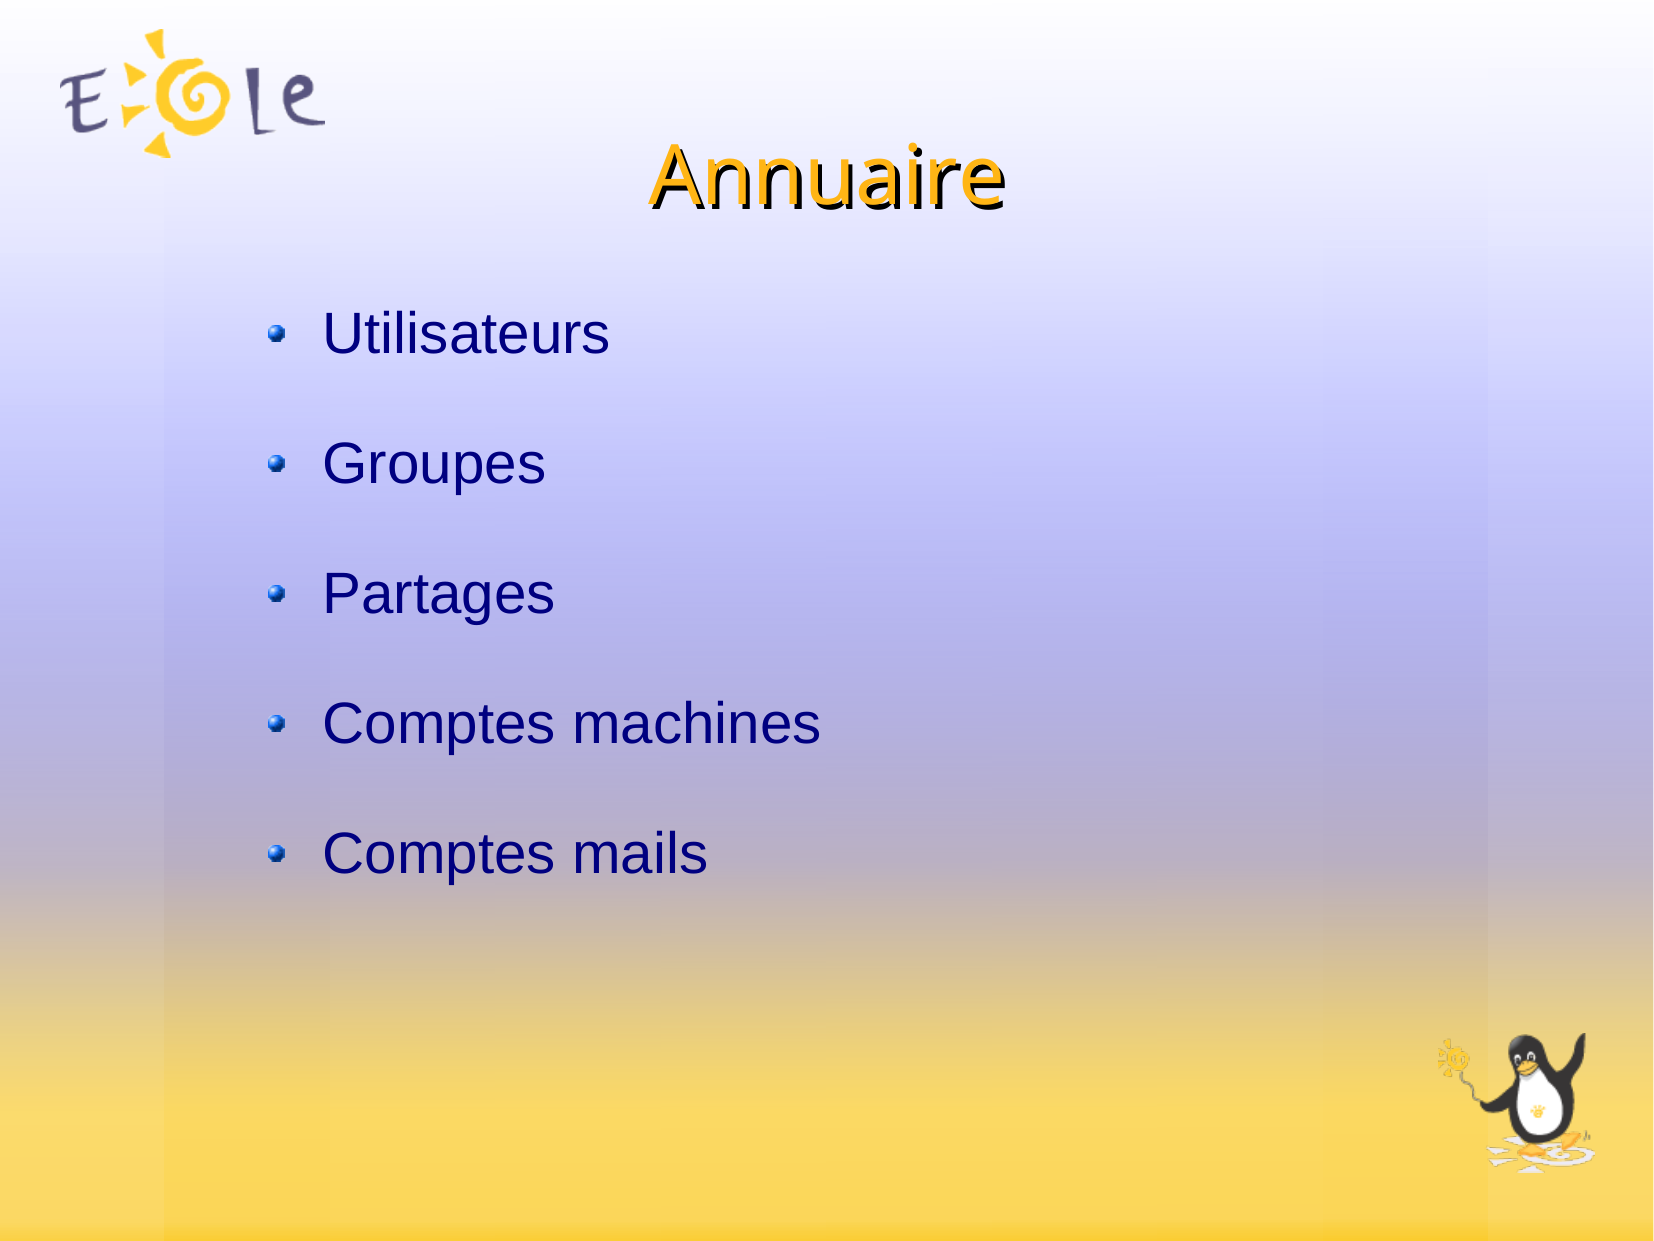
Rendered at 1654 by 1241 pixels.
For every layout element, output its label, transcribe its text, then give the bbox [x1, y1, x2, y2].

title Annuaire [82, 49, 1571, 296]
text_box Utilisateurs Groupes Partages Comptes machines Comptes mails [206, 198, 1565, 924]
picture [0, 0, 1654, 1241]
